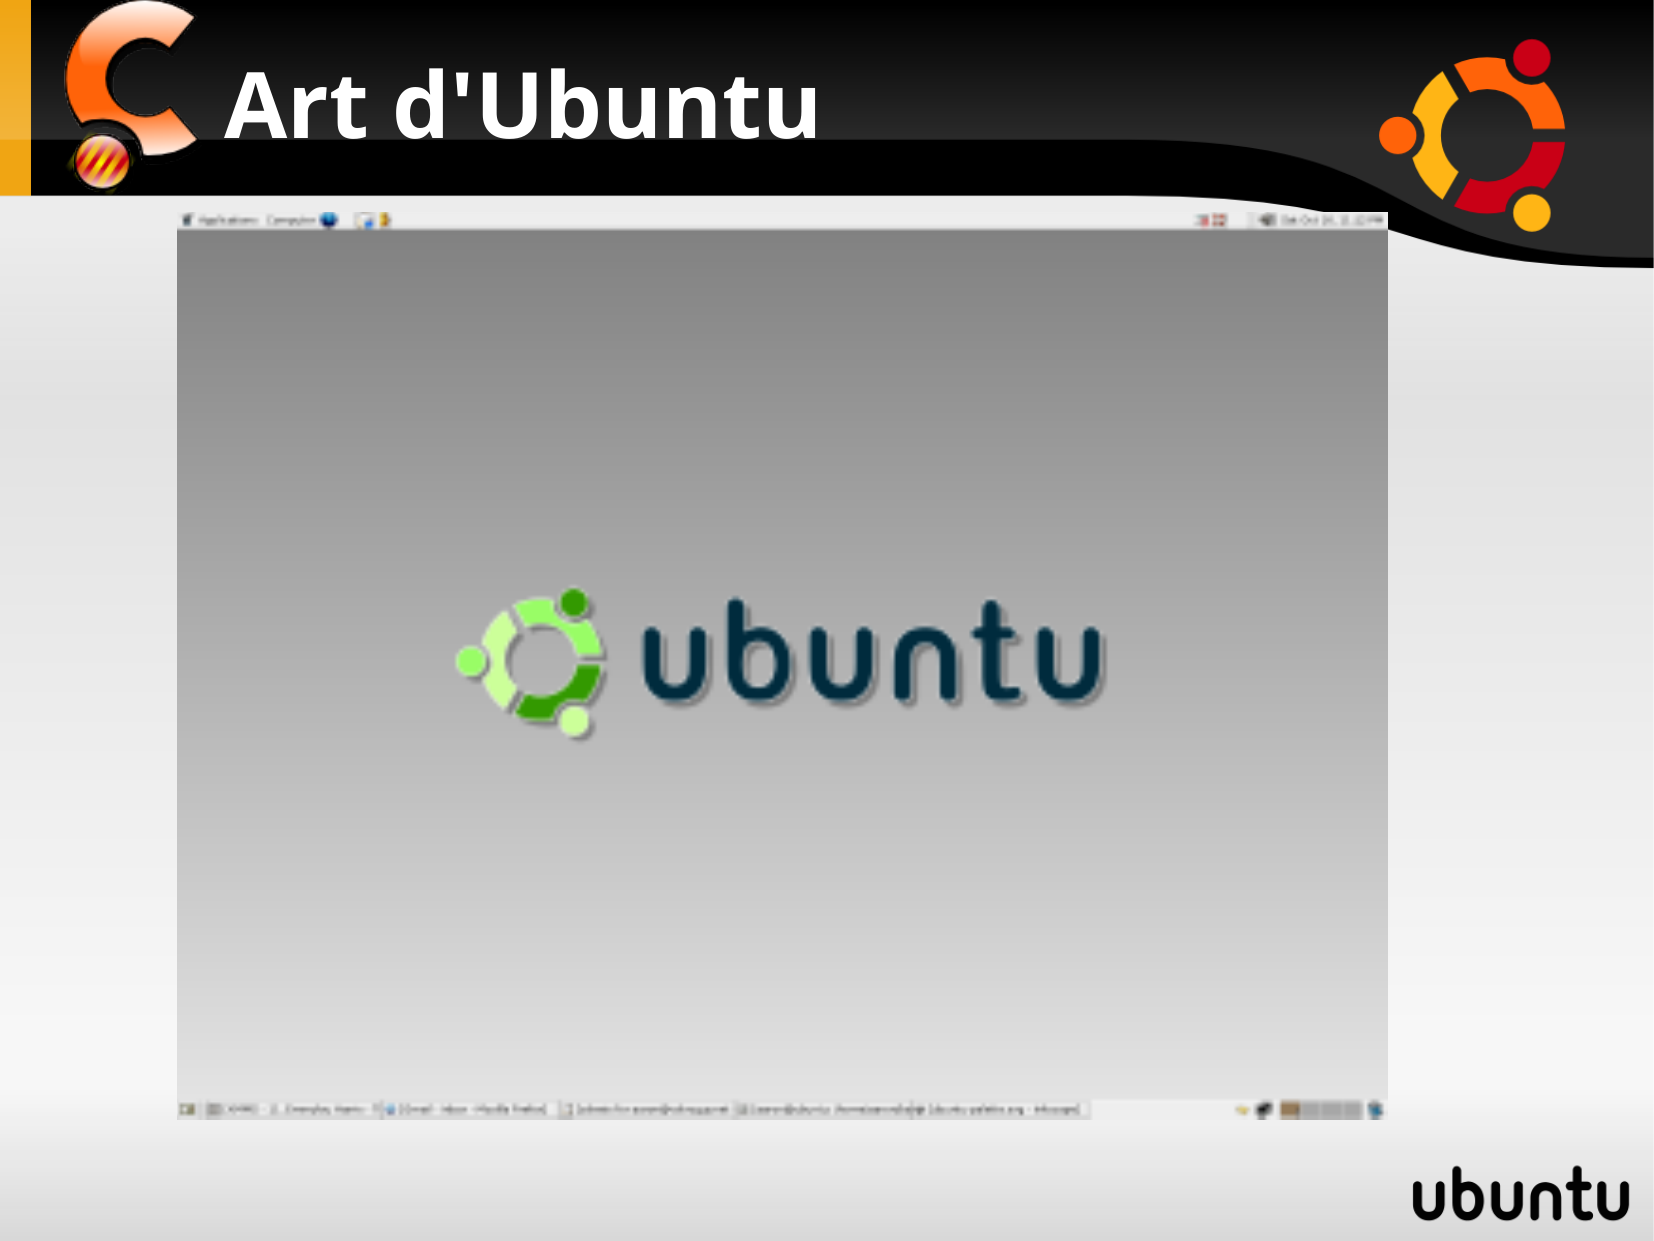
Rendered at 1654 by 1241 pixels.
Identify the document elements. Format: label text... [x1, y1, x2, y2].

title Art d'Ubuntu [76, 0, 1565, 208]
picture [0, 0, 1654, 1241]
